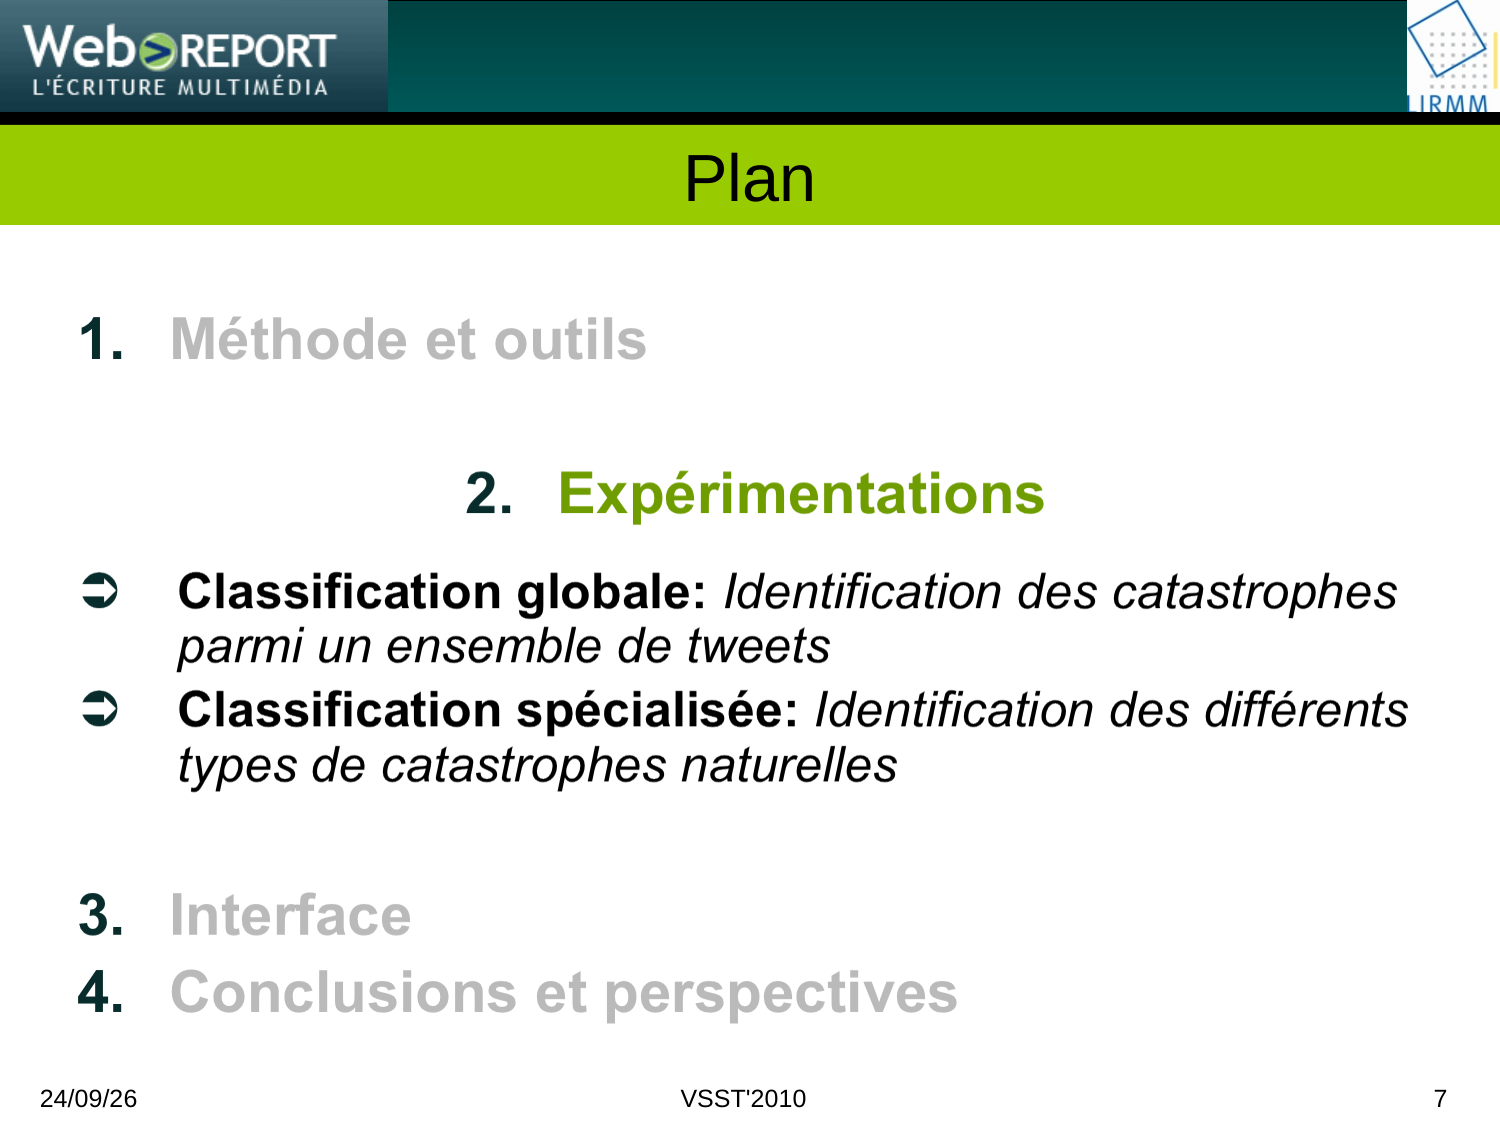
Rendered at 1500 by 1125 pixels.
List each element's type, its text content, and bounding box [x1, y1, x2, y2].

text_box [62, 299, 1450, 1029]
text_box <numéro> [1149, 1074, 1463, 1113]
title Plan [0, 124, 1500, 225]
text_box VSST'2010 [362, 1074, 1126, 1113]
text_box 09/01/12 [24, 1074, 338, 1113]
picture [1407, 0, 1500, 112]
picture [0, 0, 388, 112]
